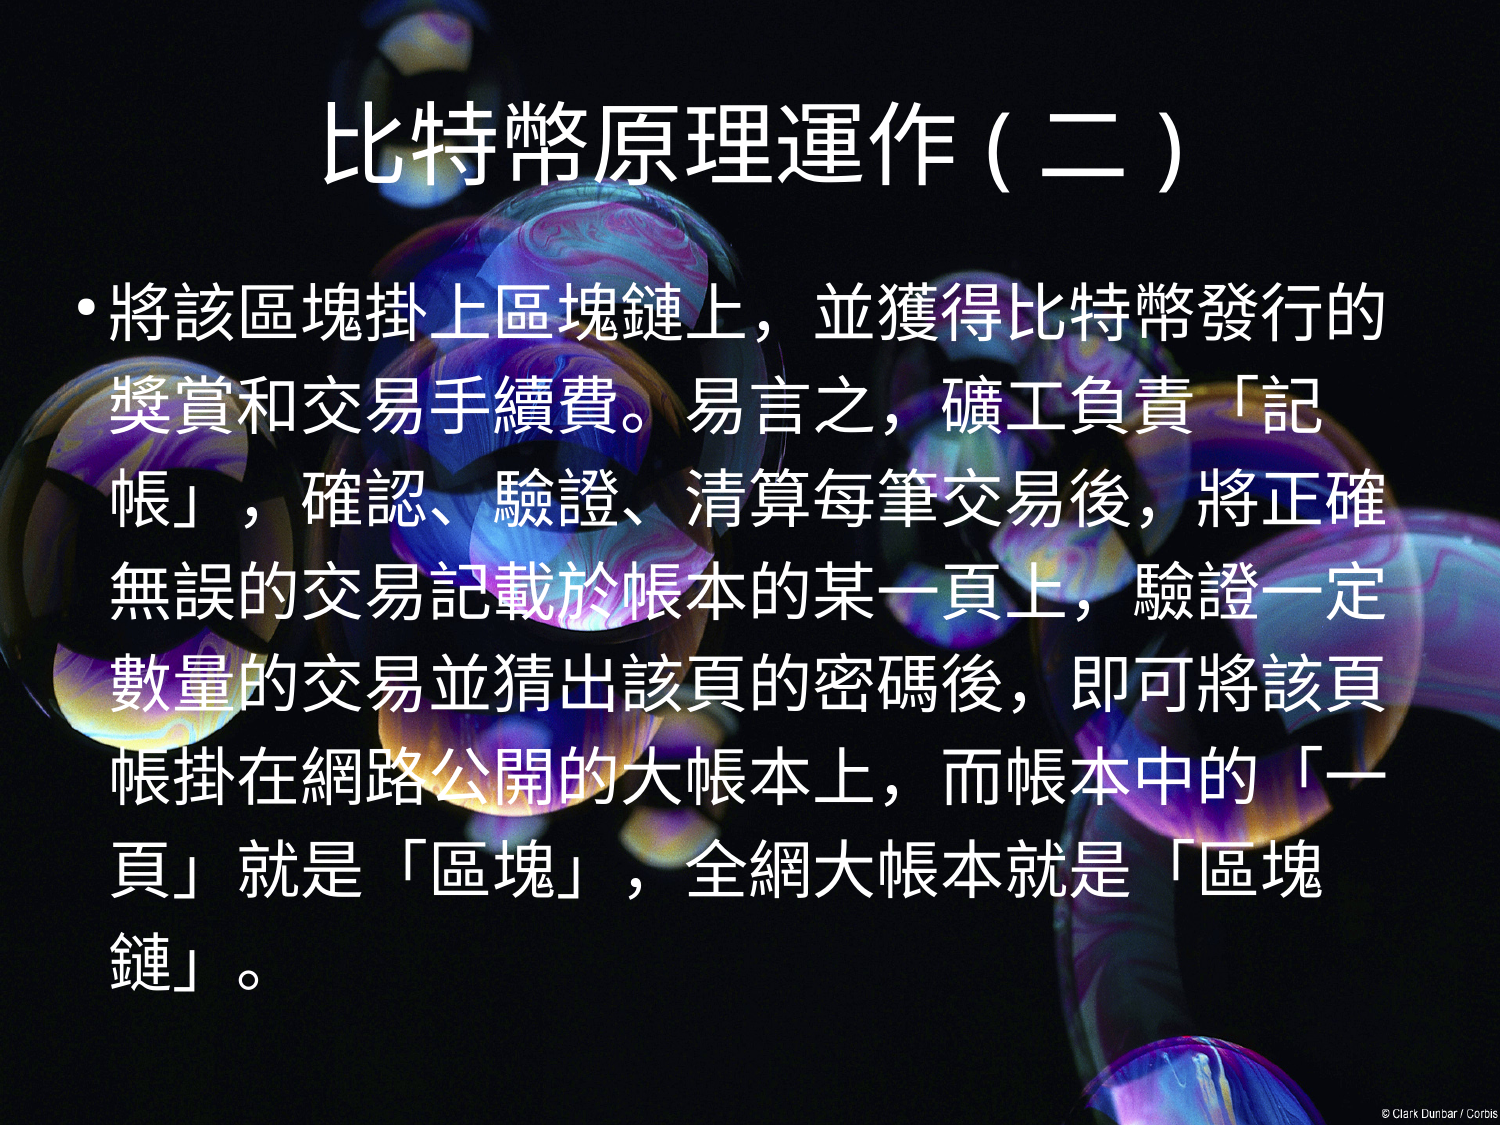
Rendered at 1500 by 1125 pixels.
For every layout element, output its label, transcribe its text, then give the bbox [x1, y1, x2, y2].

picture [0, 0, 1500, 1125]
title 比特幣原理運作(二) [75, 45, 1425, 233]
list 將該區塊掛上區塊鏈上，並獲得比特幣發行的獎賞和交易手續費。易言之，礦工負責「記帳」，確認、驗證、清算每筆交易後，將正確無誤的交易記載於帳本的某一頁上，驗證一定數量的交易並猜出該頁的密碼後，即可將該頁帳掛在網路公開的大帳本上，而帳本中的「一頁」就是「區塊」，全網大帳本就是「區塊鏈」。 [75, 262, 1425, 1005]
